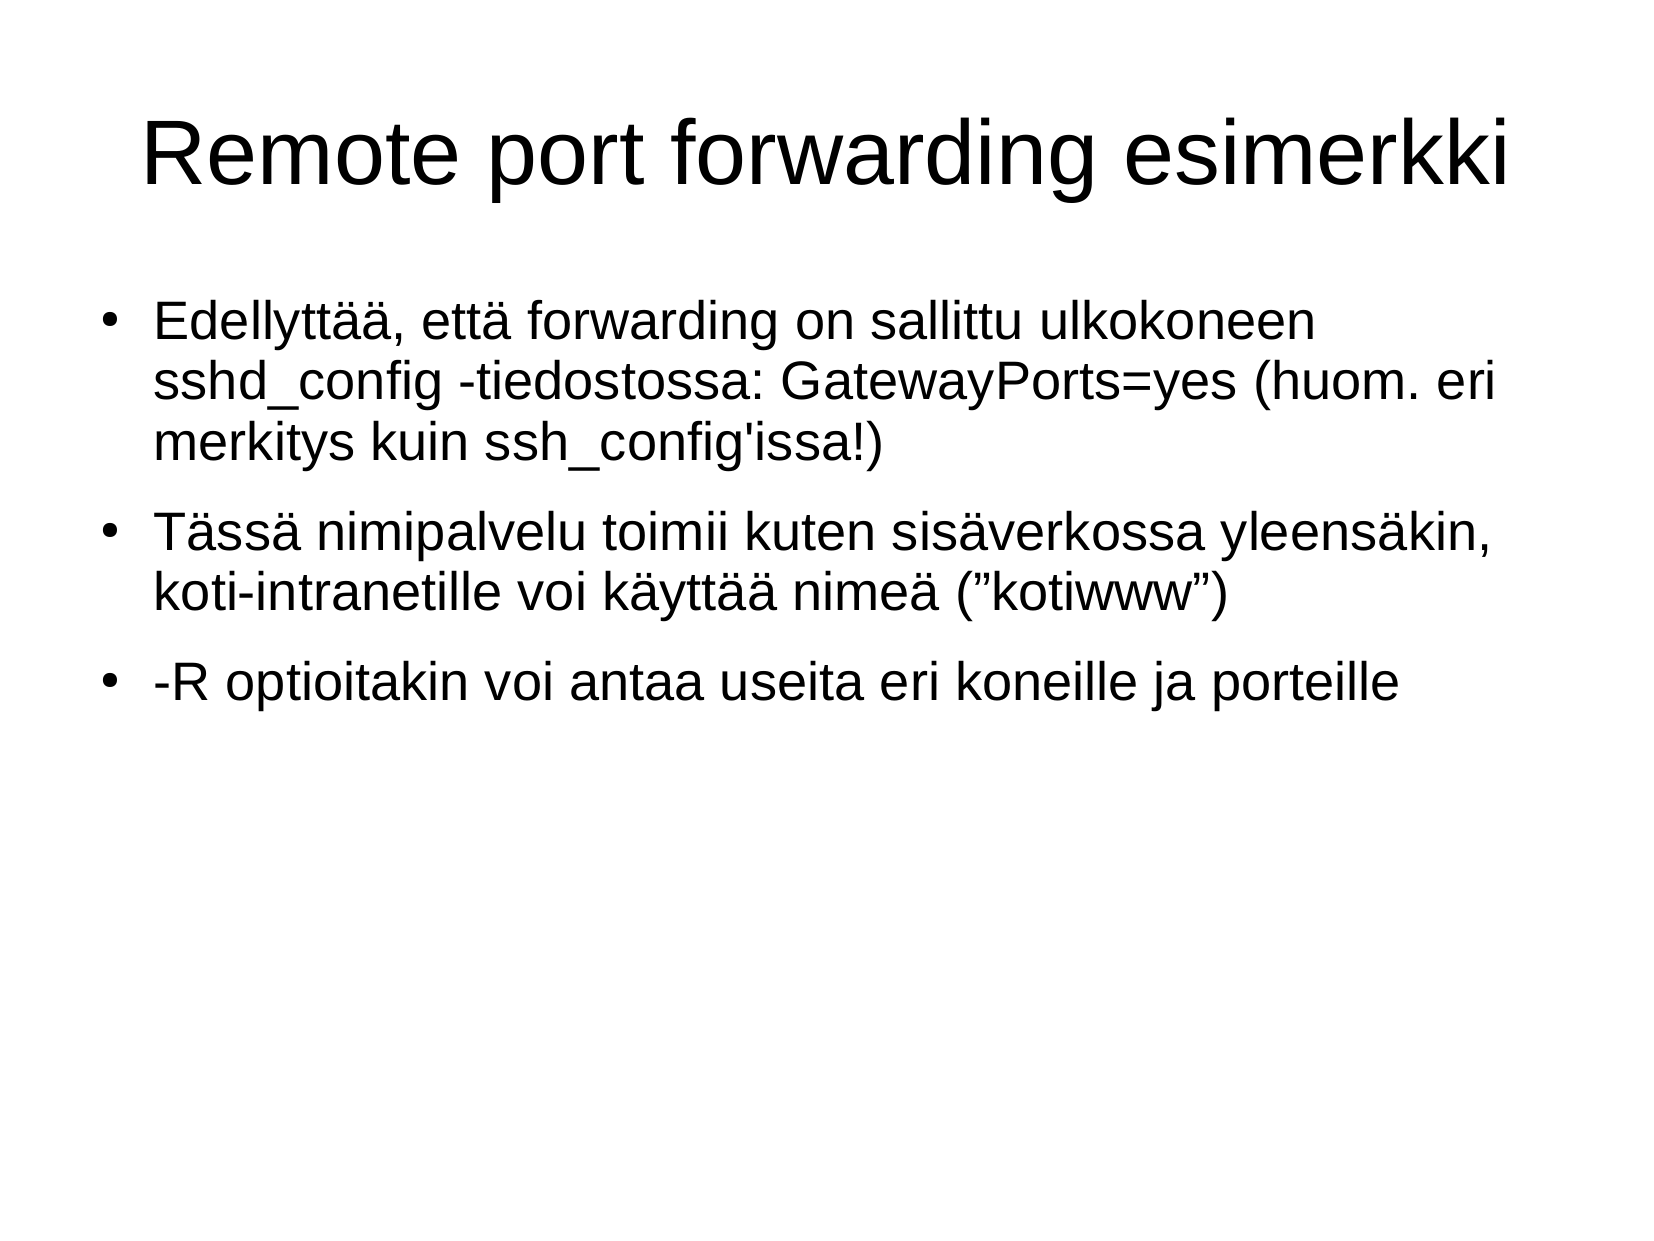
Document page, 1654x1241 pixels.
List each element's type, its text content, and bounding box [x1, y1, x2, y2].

list Edellyttää, että forwarding on sallittu ulkokoneen sshd_config -tiedostossa: GatewayPorts=yes (huom. eri merkitys kuin ssh_config'issa!) Tässä nimipalvelu toimii kuten sisäverkossa yleensäkin, koti-intranetille voi käyttää nimeä (”kotiwww”) -R optioitakin voi antaa useita eri koneille ja porteille [82, 290, 1571, 1010]
title Remote port forwarding esimerkki [82, 49, 1571, 257]
